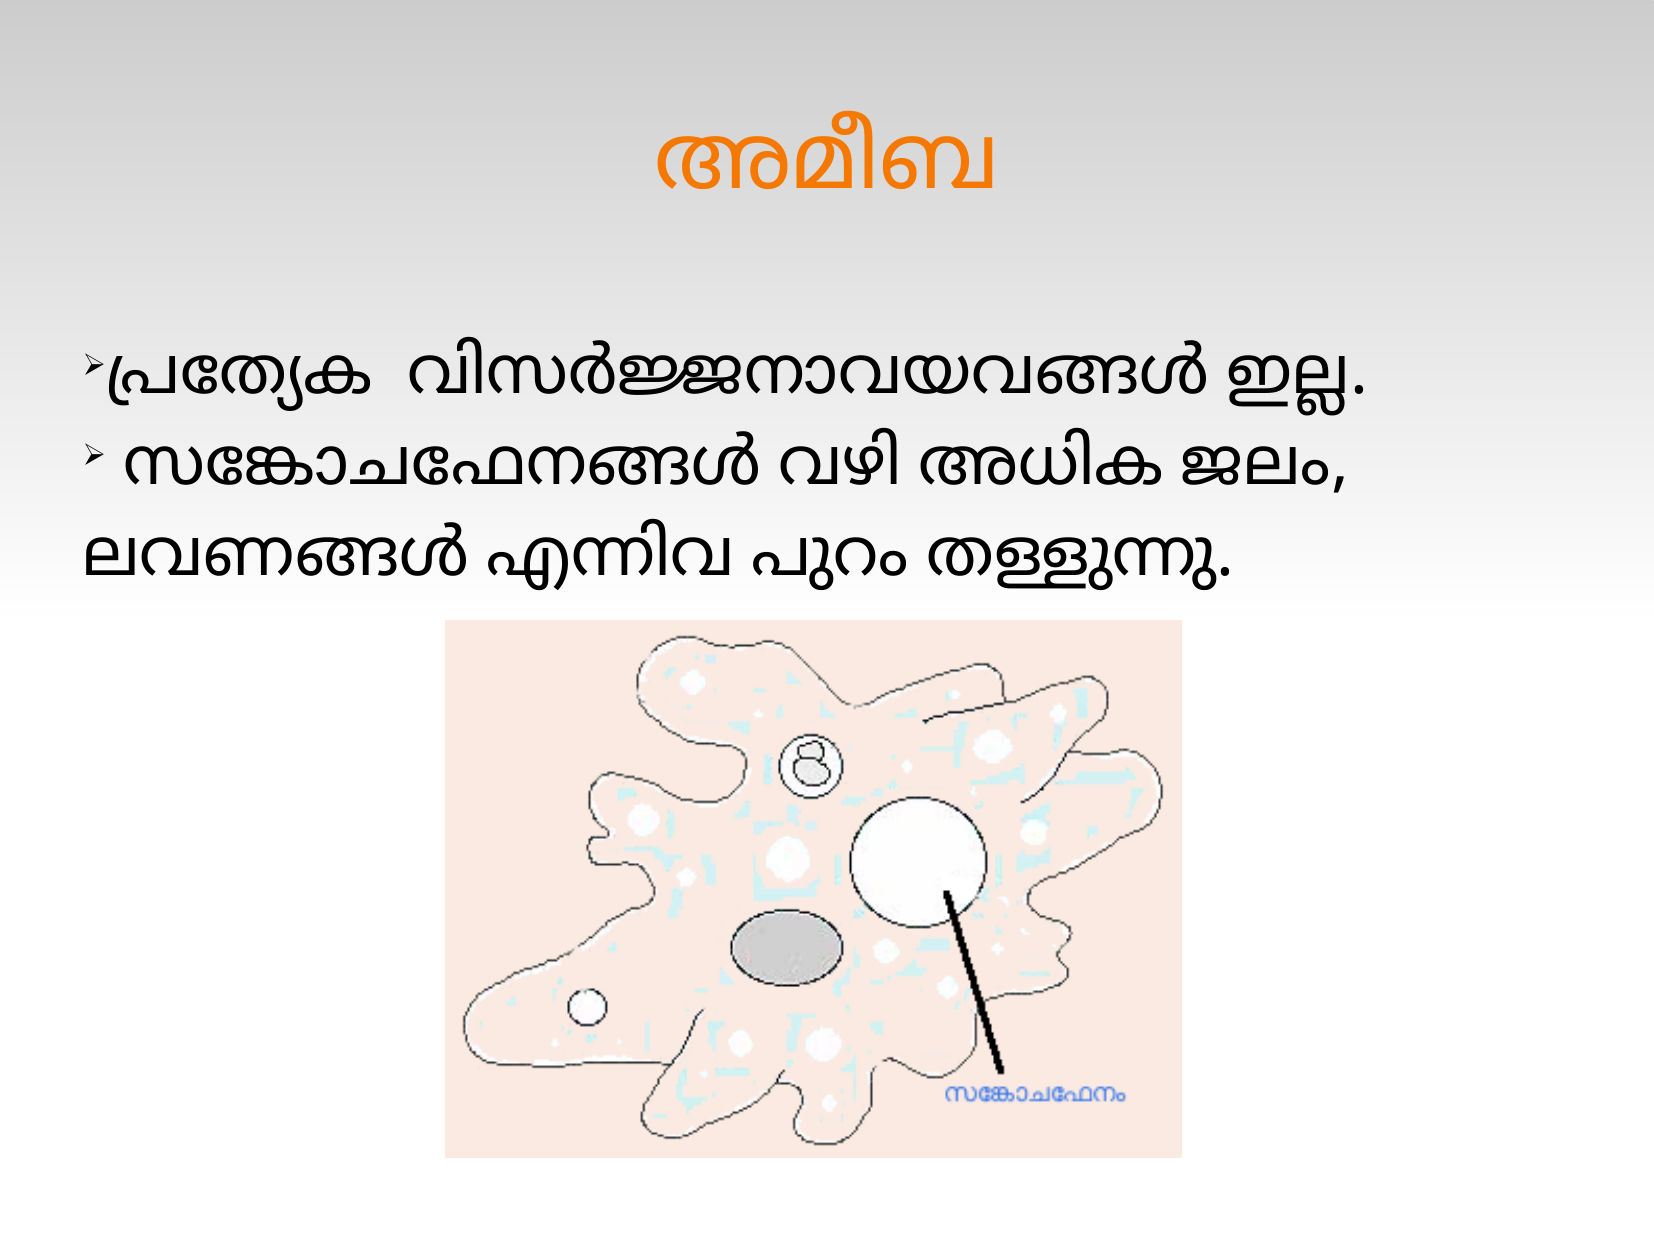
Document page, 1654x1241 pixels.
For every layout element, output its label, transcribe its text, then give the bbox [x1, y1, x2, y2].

picture [445, 620, 1182, 1158]
title അമീബ [82, 56, 1571, 250]
subtitle പ്രത്യേക വിസര്‍ജ്ജനാവയവങ്ങള്‍ ഇല്ല. സങ്കോചഫേനങ്ങള്‍ വഴി അധിക ജലം, ലവണങ്ങള്‍ എന്നിവ പുറം തള്ളുന്നു. [82, 297, 1571, 621]
